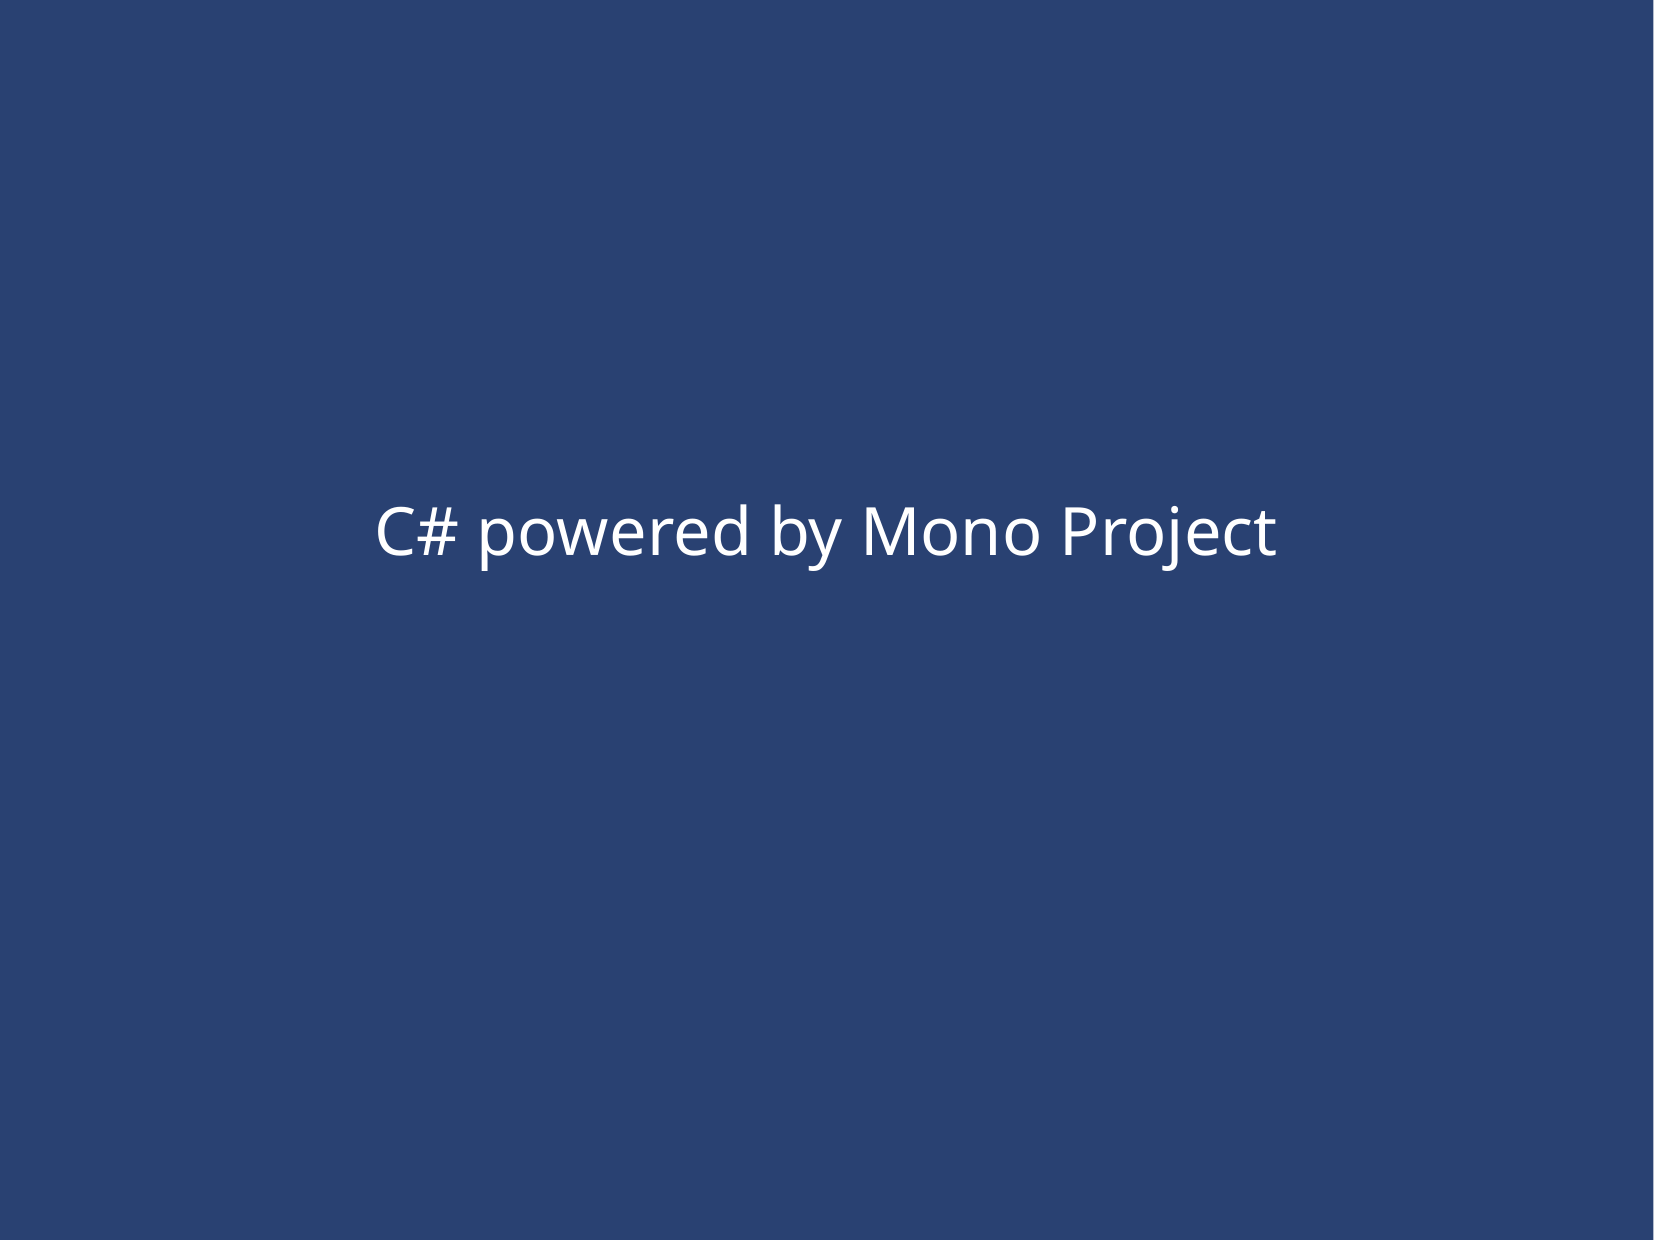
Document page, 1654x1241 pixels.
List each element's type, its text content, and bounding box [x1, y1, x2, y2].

subtitle C# powered by Mono Project [82, 49, 1571, 1109]
